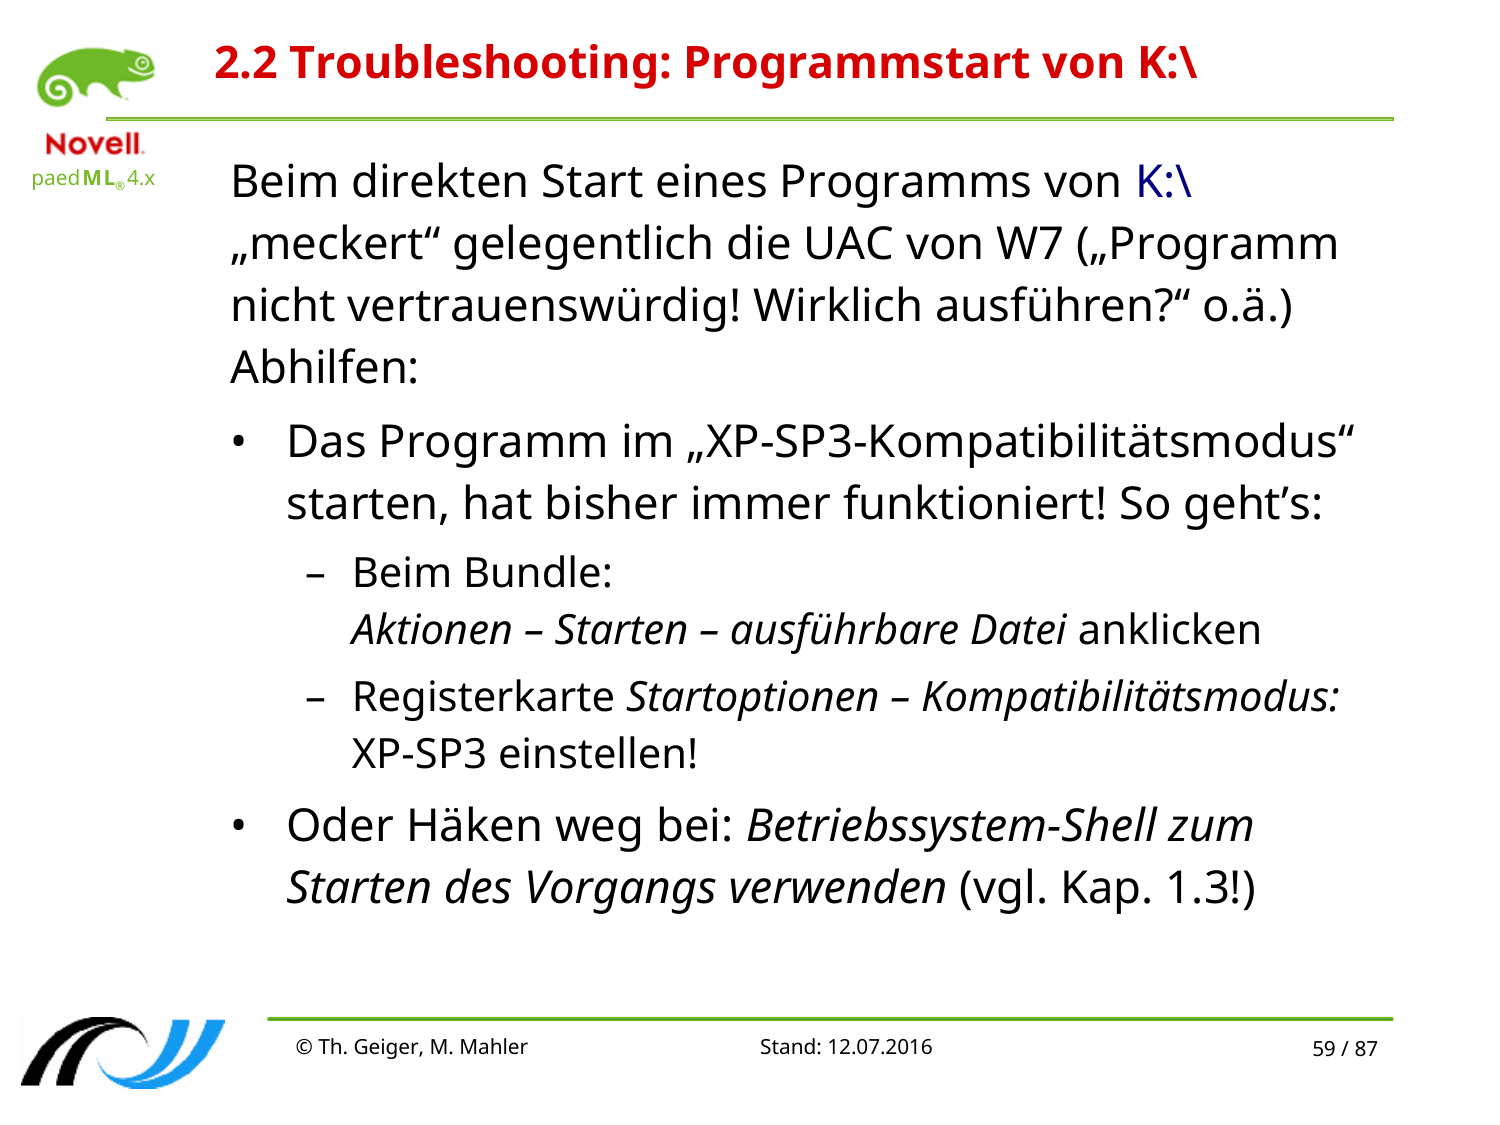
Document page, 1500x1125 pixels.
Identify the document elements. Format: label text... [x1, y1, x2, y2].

picture [21, 1017, 225, 1089]
picture [24, 32, 167, 175]
title 2.2 Troubleshooting: Programmstart von K:\ [214, 16, 1393, 108]
list Beim direkten Start eines Programms von K:\ „meckert“ gelegentlich die UAC von W7 („Programm nicht vertrauenswürdig! Wirklich ausführen?“ o.ä.) Abhilfen: Das Programm im „XP-SP3-Kompatibilitätsmodus“ starten, hat bisher immer funktioniert! So geht’s: Beim Bundle: Aktionen – Starten – ausführbare Datei anklicken Registerkarte Startoptionen – Kompatibilitätsmodus: XP-SP3 einstellen! Oder Häken weg bei: Betriebssystem-Shell zum Starten des Vorgangs verwenden (vgl. Kap. 1.3!) [230, 149, 1388, 892]
